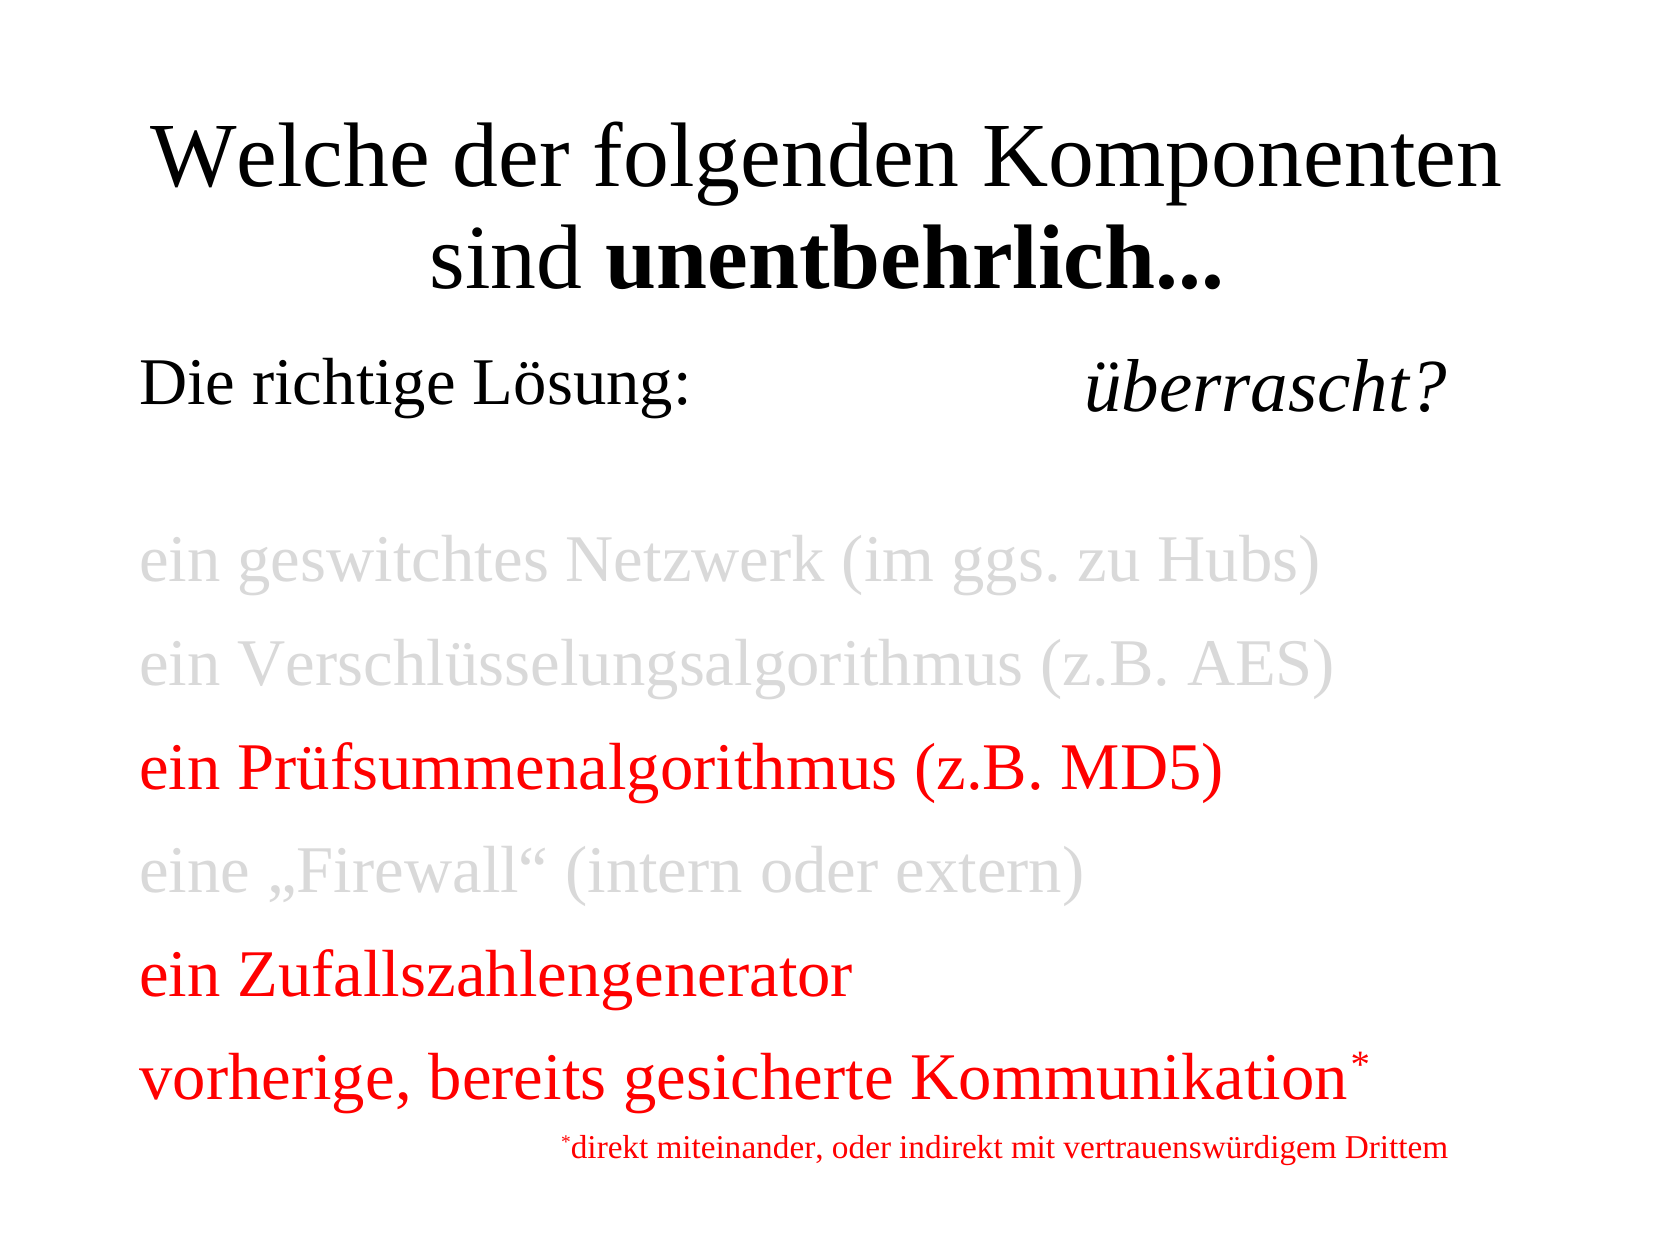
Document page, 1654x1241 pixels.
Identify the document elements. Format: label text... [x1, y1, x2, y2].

text_box [73, 812, 1565, 931]
text_box *direkt miteinander, oder indirekt mit vertrauenswürdigem Drittem [561, 1129, 1430, 1167]
list Die richtige Lösung: ein geswitchtes Netzwerk (im ggs. zu Hubs) ein Verschlüsselungsalgorithmus (z.B. AES) ein Prüfsummenalgorithmus (z.B. MD5) eine „Firewall“ (intern oder extern) ein Zufallszahlengenerator vorherige, bereits gesicherte Kommunikation* [121, 709, 1534, 812]
list Die richtige Lösung: ein geswitchtes Netzwerk (im ggs. zu Hubs) ein Verschlüsselungsalgorithmus (z.B. AES) ein Prüfsummenalgorithmus (z.B. MD5) eine „Firewall“ (intern oder extern) ein Zufallszahlengenerator vorherige, bereits gesicherte Kommunikation* [121, 344, 1534, 516]
list Die richtige Lösung: ein geswitchtes Netzwerk (im ggs. zu Hubs) ein Verschlüsselungsalgorithmus (z.B. AES) ein Prüfsummenalgorithmus (z.B. MD5) eine „Firewall“ (intern oder extern) ein Zufallszahlengenerator vorherige, bereits gesicherte Kommunikation* [121, 931, 1534, 1127]
title Welche der folgenden Komponenten sind unentbehrlich... [121, 102, 1534, 311]
text_box überrascht? [1084, 345, 1447, 429]
text_box [73, 516, 1565, 709]
